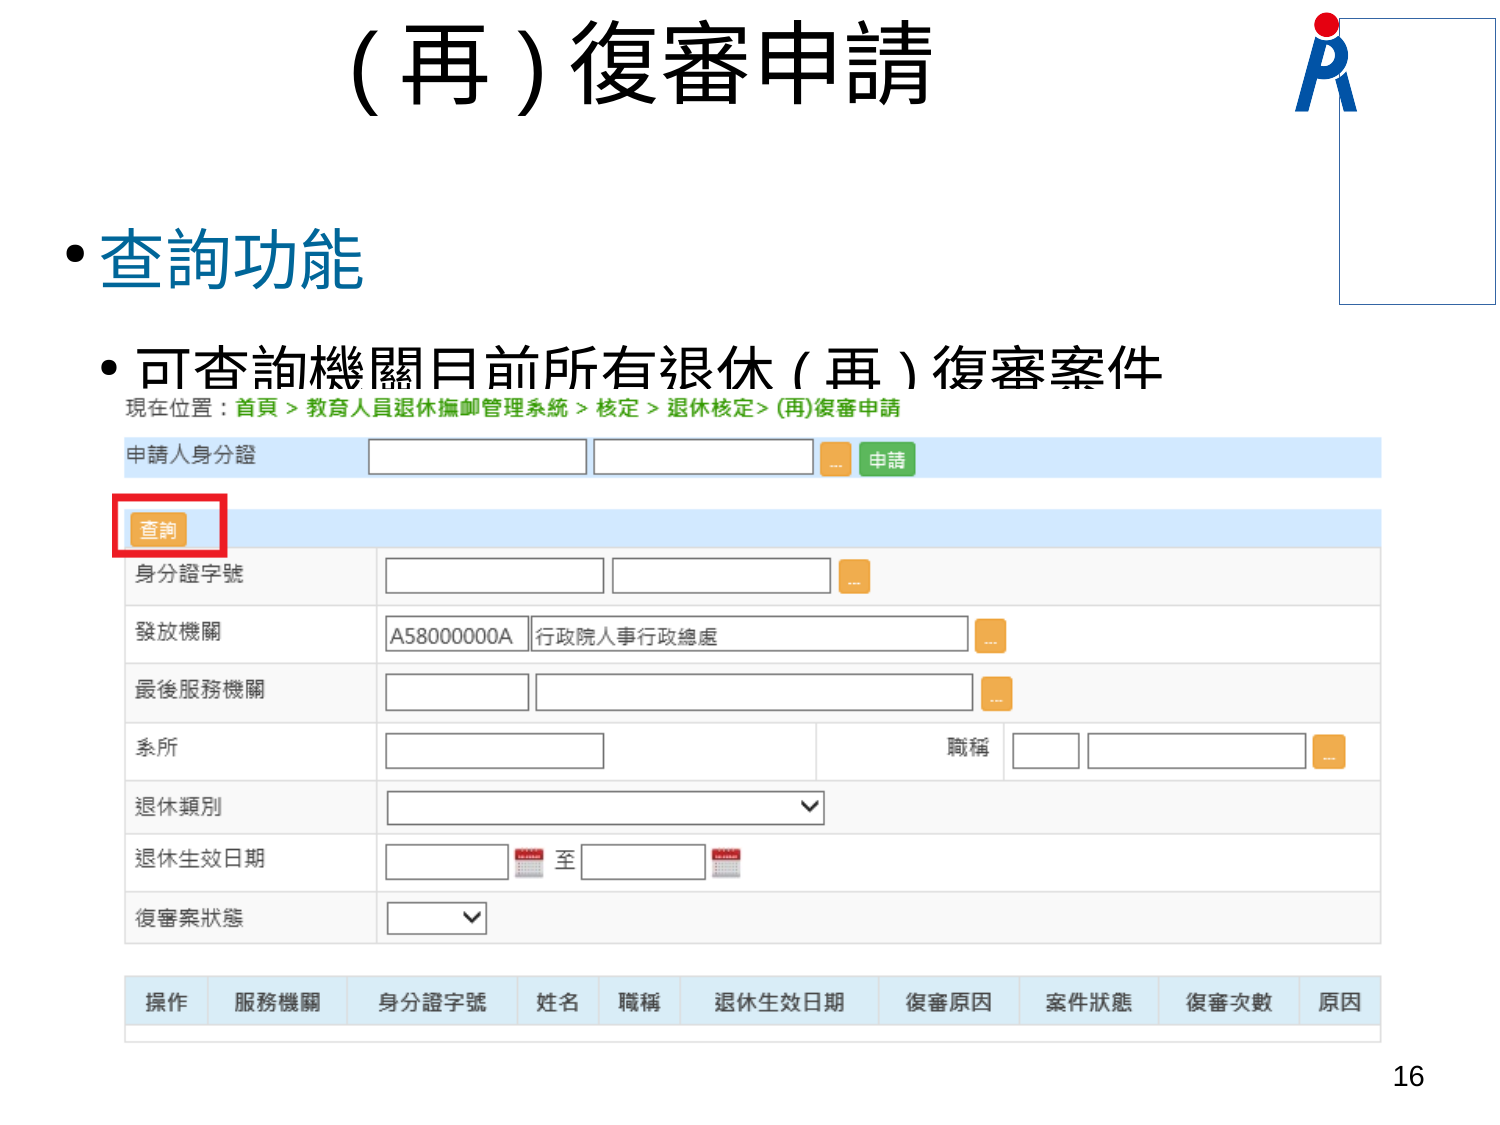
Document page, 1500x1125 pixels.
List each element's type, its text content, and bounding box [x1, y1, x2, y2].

picture [1278, 0, 1374, 128]
title (再)復審申請 [59, 2, 1225, 113]
slide_number 16 [1074, 1059, 1425, 1110]
list 查詢功能 可查詢機關目前所有退休(再)復審案件 [63, 206, 1414, 950]
picture [112, 389, 1388, 1054]
